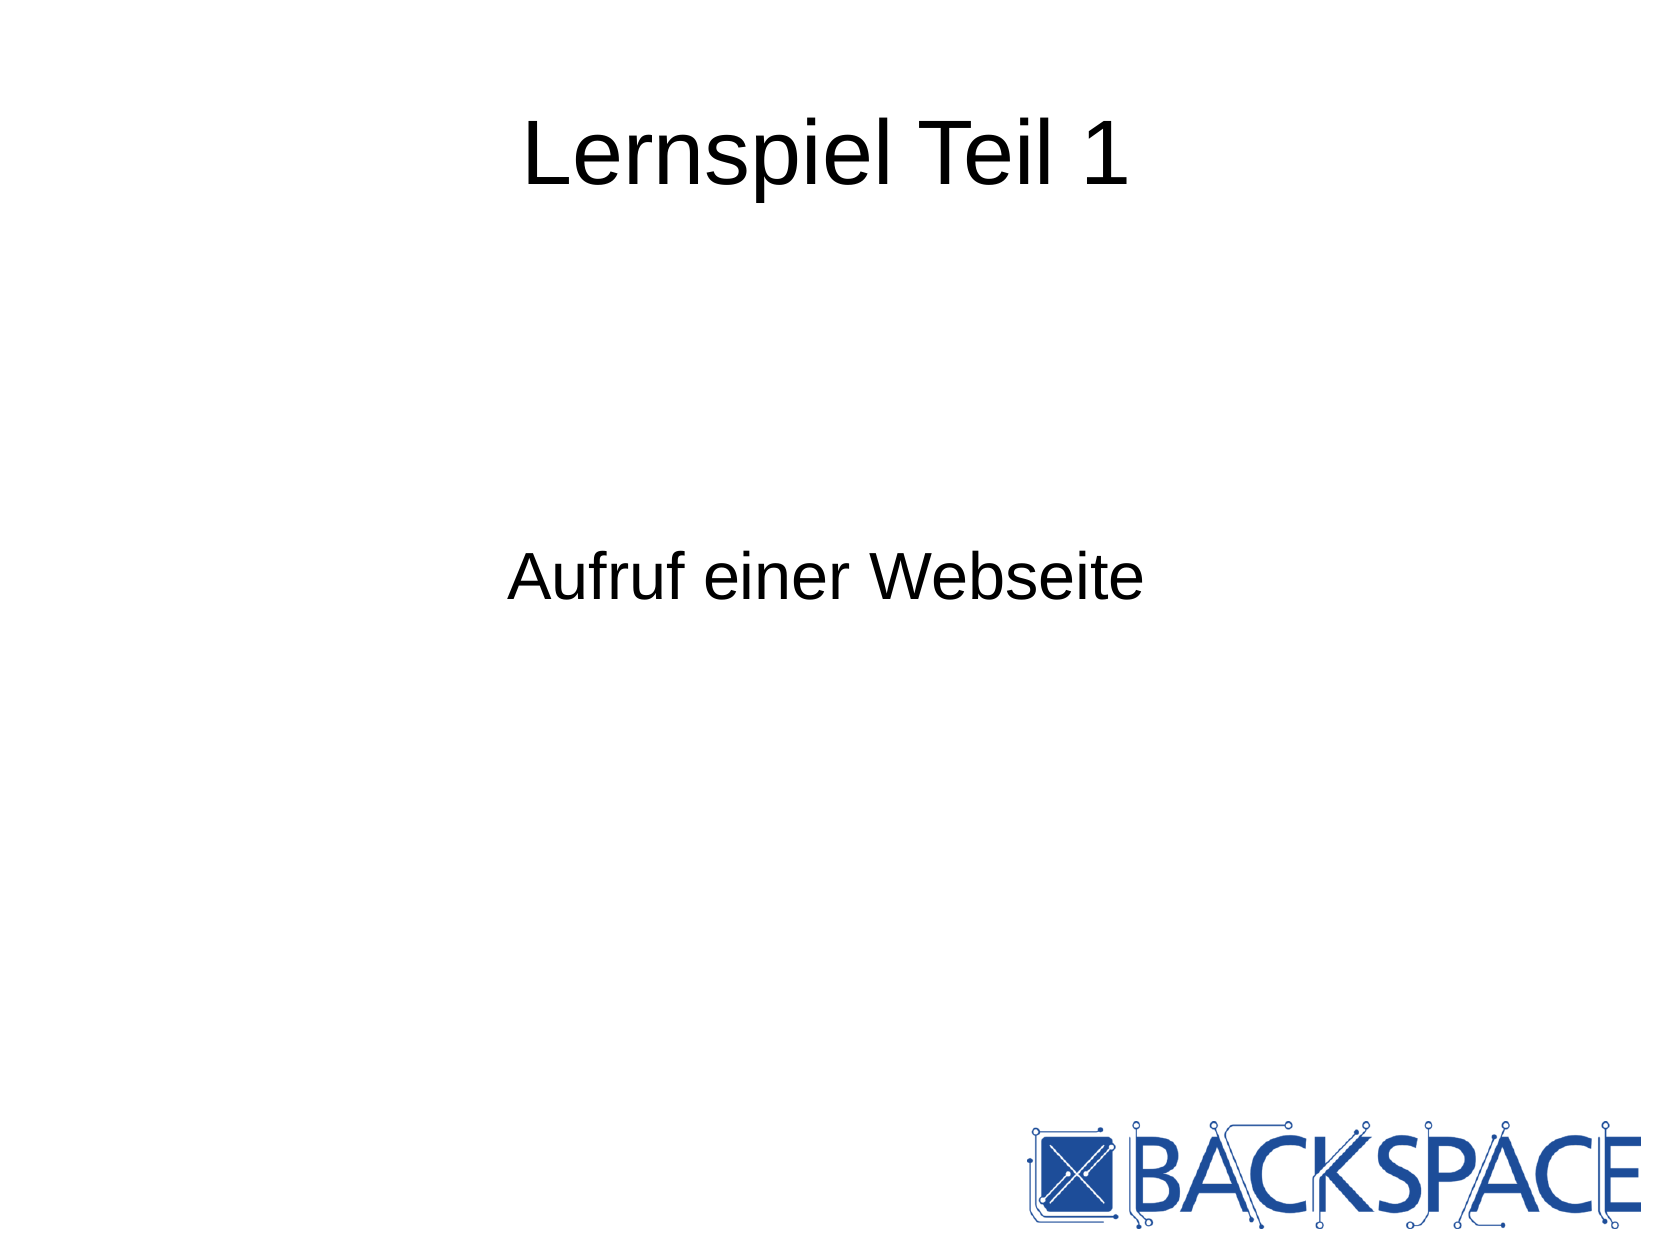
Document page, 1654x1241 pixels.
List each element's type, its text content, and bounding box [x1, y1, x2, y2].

title Lernspiel Teil 1 [82, 49, 1571, 257]
picture [1027, 1121, 1641, 1229]
text_box Aufruf einer Webseite [82, 531, 1571, 638]
